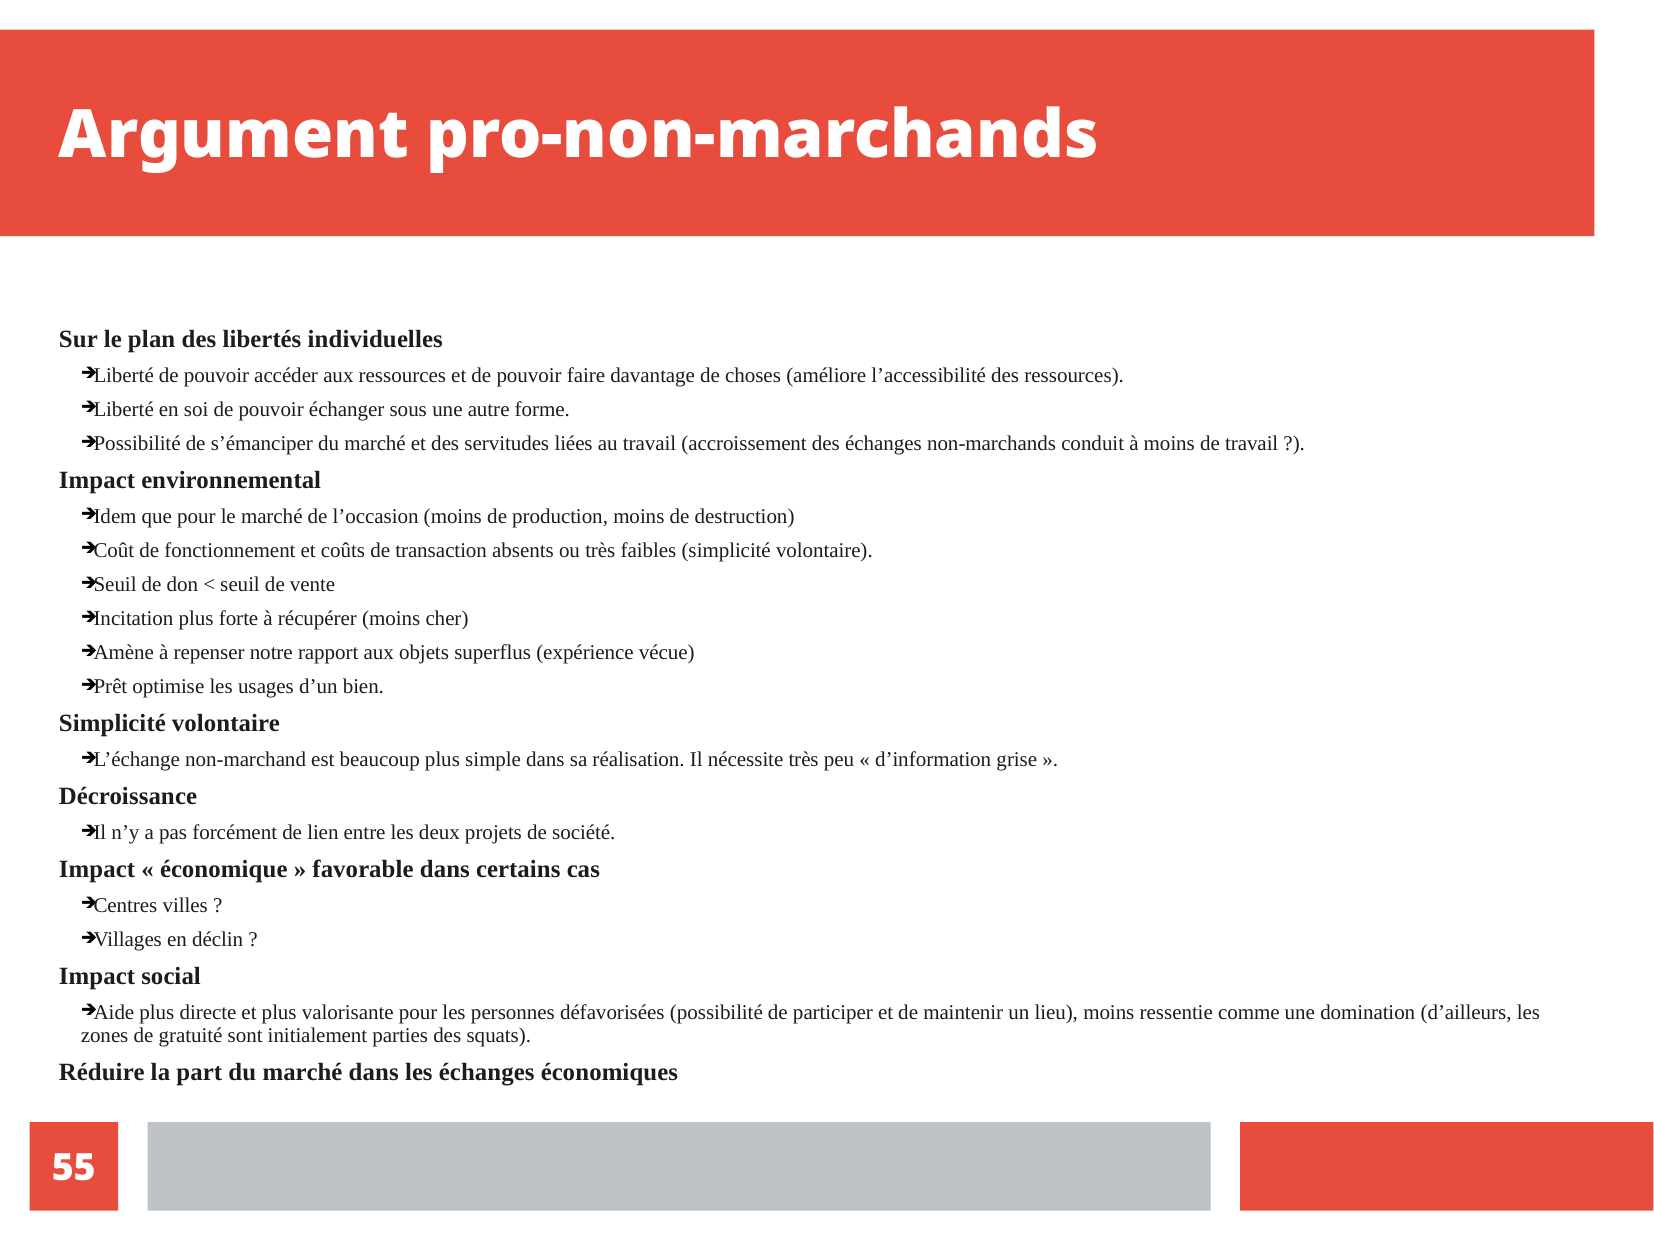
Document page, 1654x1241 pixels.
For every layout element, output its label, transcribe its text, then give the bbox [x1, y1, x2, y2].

list Sur le plan des libertés individuelles Liberté de pouvoir accéder aux ressources et de pouvoir faire davantage de choses (améliore l’accessibilité des ressources). Liberté en soi de pouvoir échanger sous une autre forme. Possibilité de s’émanciper du marché et des servitudes liées au travail (accroissement des échanges non-marchands conduit à moins de travail ?). Impact environnemental Idem que pour le marché de l’occasion (moins de production, moins de destruction) Coût de fonctionnement et coûts de transaction absents ou très faibles (simplicité volontaire). Seuil de don < seuil de vente Incitation plus forte à récupérer (moins cher) Amène à repenser notre rapport aux objets superflus (expérience vécue) Prêt optimise les usages d’un bien. Simplicité volontaire L’échange non-marchand est beaucoup plus simple dans sa réalisation. Il nécessite très peu « d’information grise ». Décroissance Il n’y a pas forcément de lien entre les deux projets de société. Impact « économique » favorable dans certains cas Centres villes ? Villages en déclin ? Impact social Aide plus directe et plus valorisante pour les personnes défavorisées (possibilité de participer et de maintenir un lieu), moins ressentie comme une domination (d’ailleurs, les zones de gratuité sont initialement parties des squats). Réduire la part du marché dans les échanges économiques [59, 324, 1565, 1093]
title Argument pro-non-marchands [59, 59, 1595, 178]
